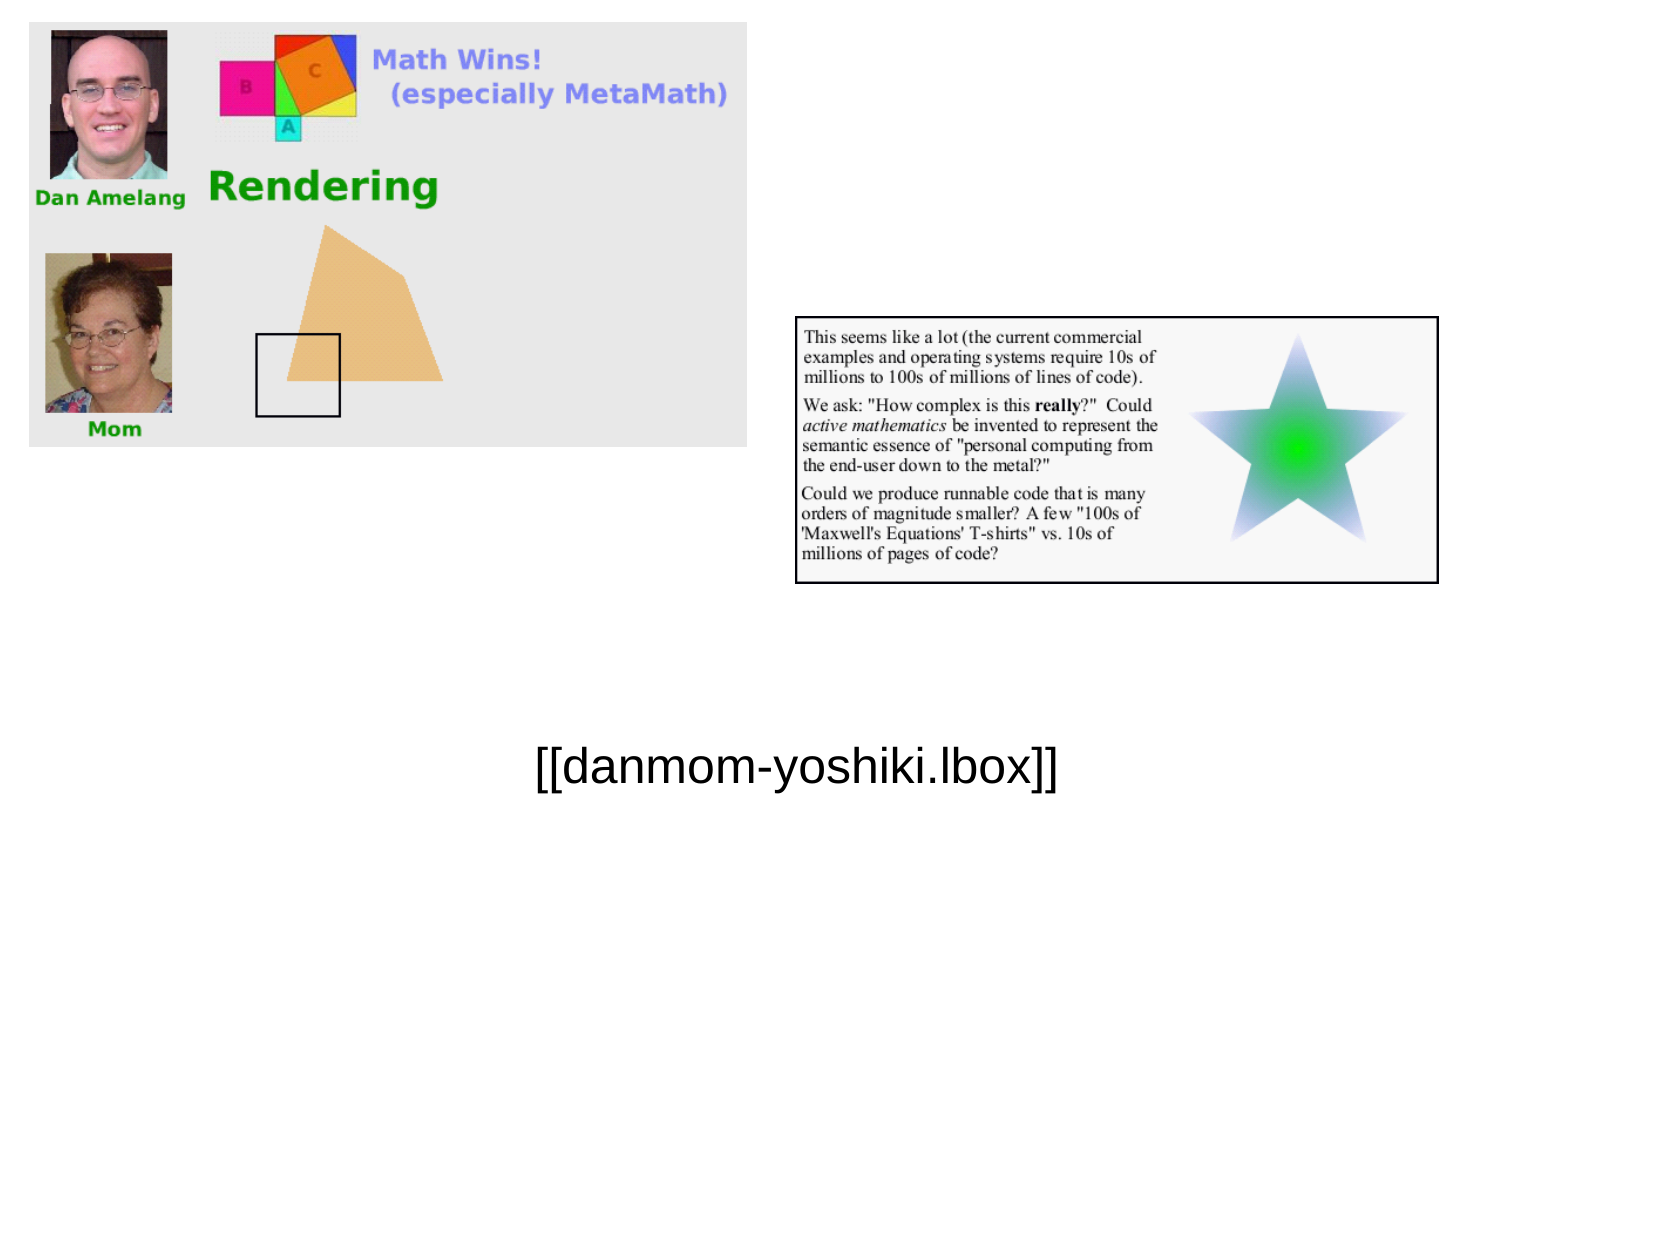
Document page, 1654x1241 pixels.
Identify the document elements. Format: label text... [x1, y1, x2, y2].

picture [29, 22, 747, 447]
picture [795, 316, 1439, 584]
text_box [[danmom-yoshiki.lbox]] [519, 731, 1121, 802]
